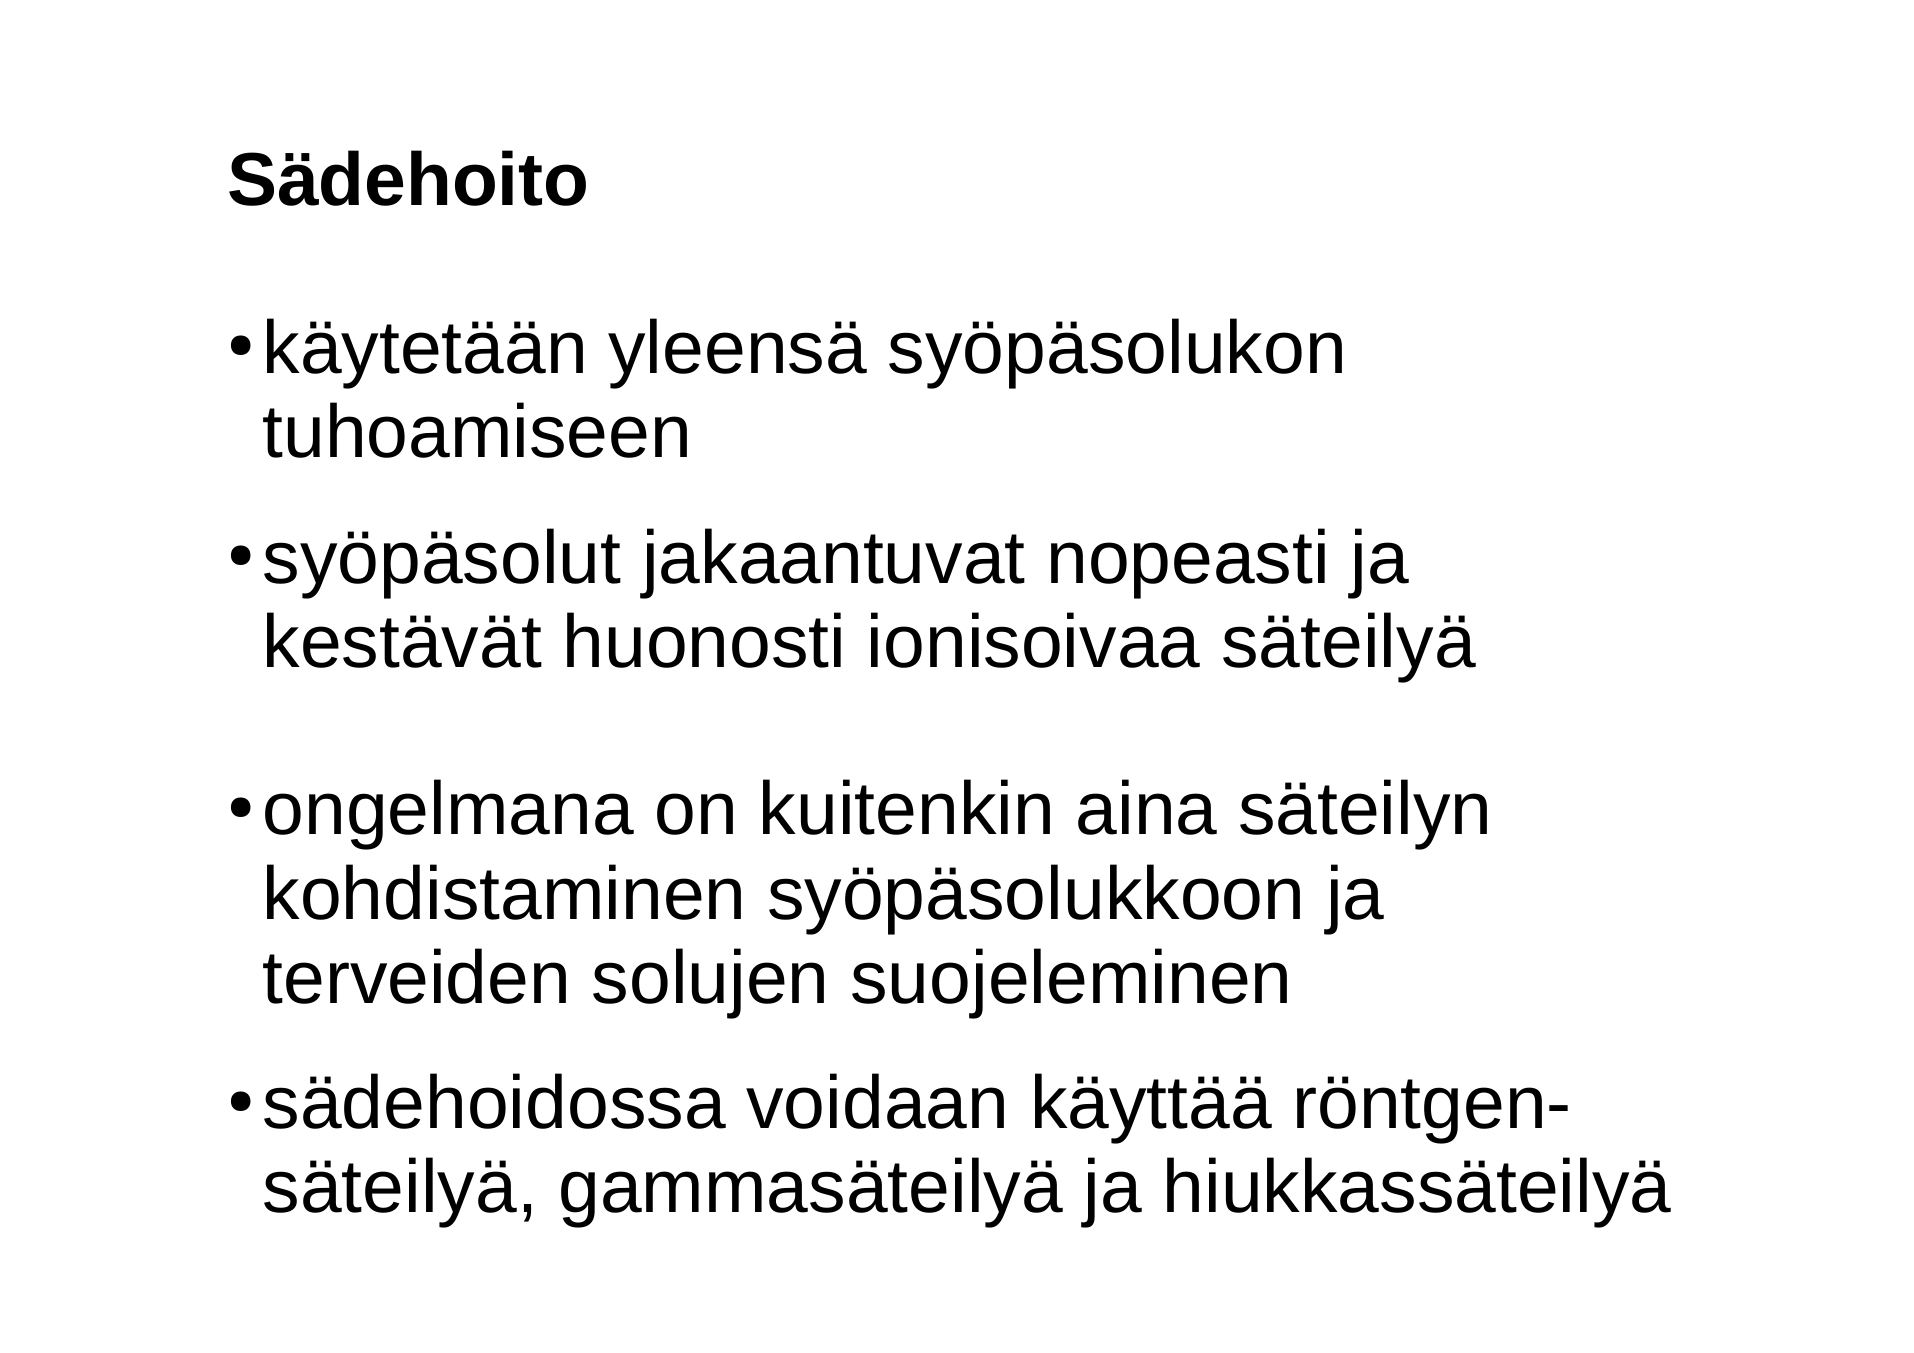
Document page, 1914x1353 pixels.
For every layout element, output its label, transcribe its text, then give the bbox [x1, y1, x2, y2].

text_box Sädehoito käytetään yleensä syöpäsolukon tuhoamiseen syöpäsolut jakaantuvat nopeasti ja kestävät huonosti ionisoivaa säteilyä ongelmana on kuitenkin aina säteilyn kohdistaminen syöpäsolukkoon ja terveiden solujen suojeleminen sädehoidossa voidaan käyttää röntgen-säteilyä, gammasäteilyä ja hiukkassäteilyä [212, 129, 1701, 1347]
